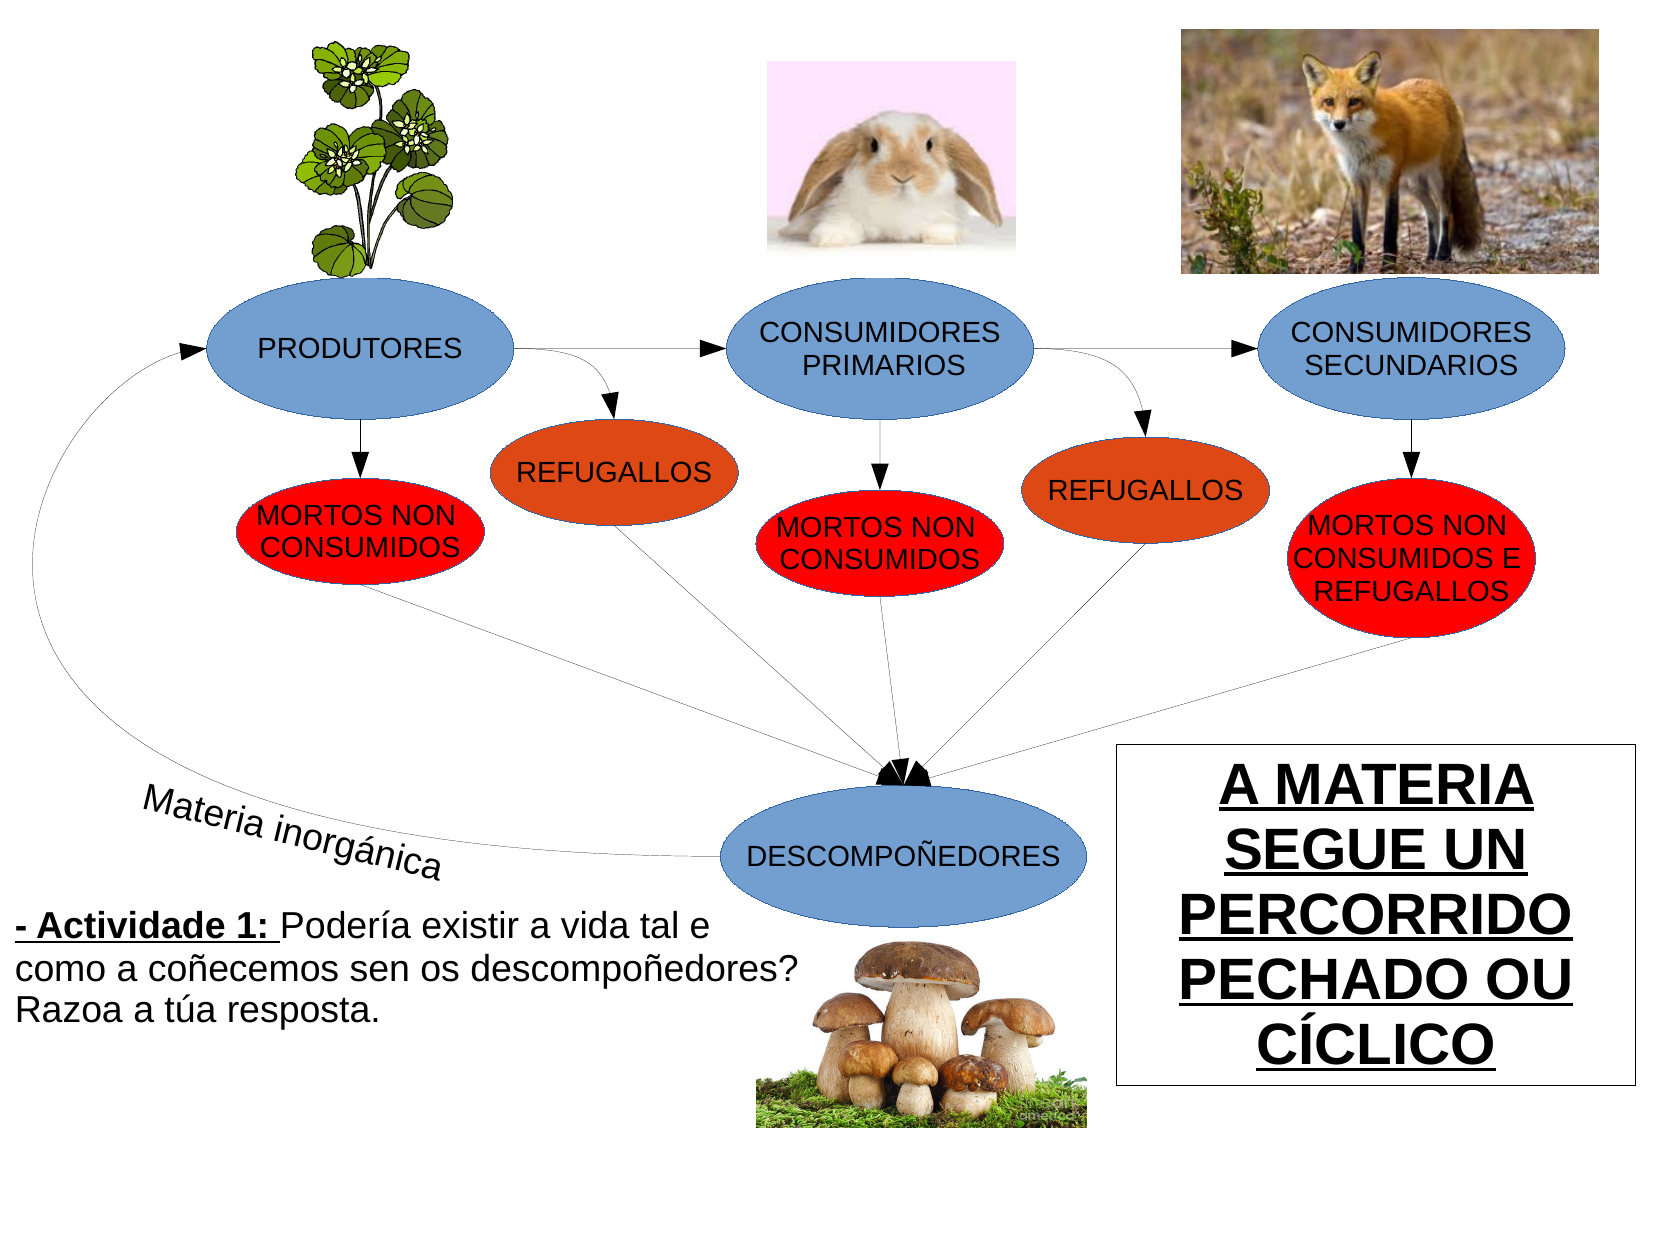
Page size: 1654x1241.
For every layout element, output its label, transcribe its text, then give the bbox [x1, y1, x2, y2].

picture [295, 41, 453, 278]
picture [767, 61, 1016, 278]
text_box CONSUMIDORES PRIMARIOS [726, 278, 1034, 420]
text_box Materia inorgánica [122, 765, 504, 897]
text_box DESCOMPOÑEDORES [720, 785, 1087, 928]
text_box MORTOS NON CONSUMIDOS E REFUGALLOS [1287, 478, 1536, 638]
picture [756, 937, 1087, 1128]
text_box - Actividade 1: Podería existir a vida tal e como a coñecemos sen os descompoñedores? Razoa a túa resposta. [0, 897, 827, 1039]
text_box MORTOS NON CONSUMIDOS [755, 490, 1004, 597]
text_box PRODUTORES [206, 278, 514, 420]
text_box REFUGALLOS [1021, 437, 1270, 544]
text_box MORTOS NON CONSUMIDOS [236, 478, 485, 585]
text_box REFUGALLOS [490, 419, 739, 526]
text_box CONSUMIDORES SECUNDARIOS [1257, 277, 1566, 420]
text_box A MATERIA SEGUE UN PERCORRIDO PECHADO OU CÍCLICO [1116, 744, 1636, 1086]
picture [1181, 29, 1599, 274]
